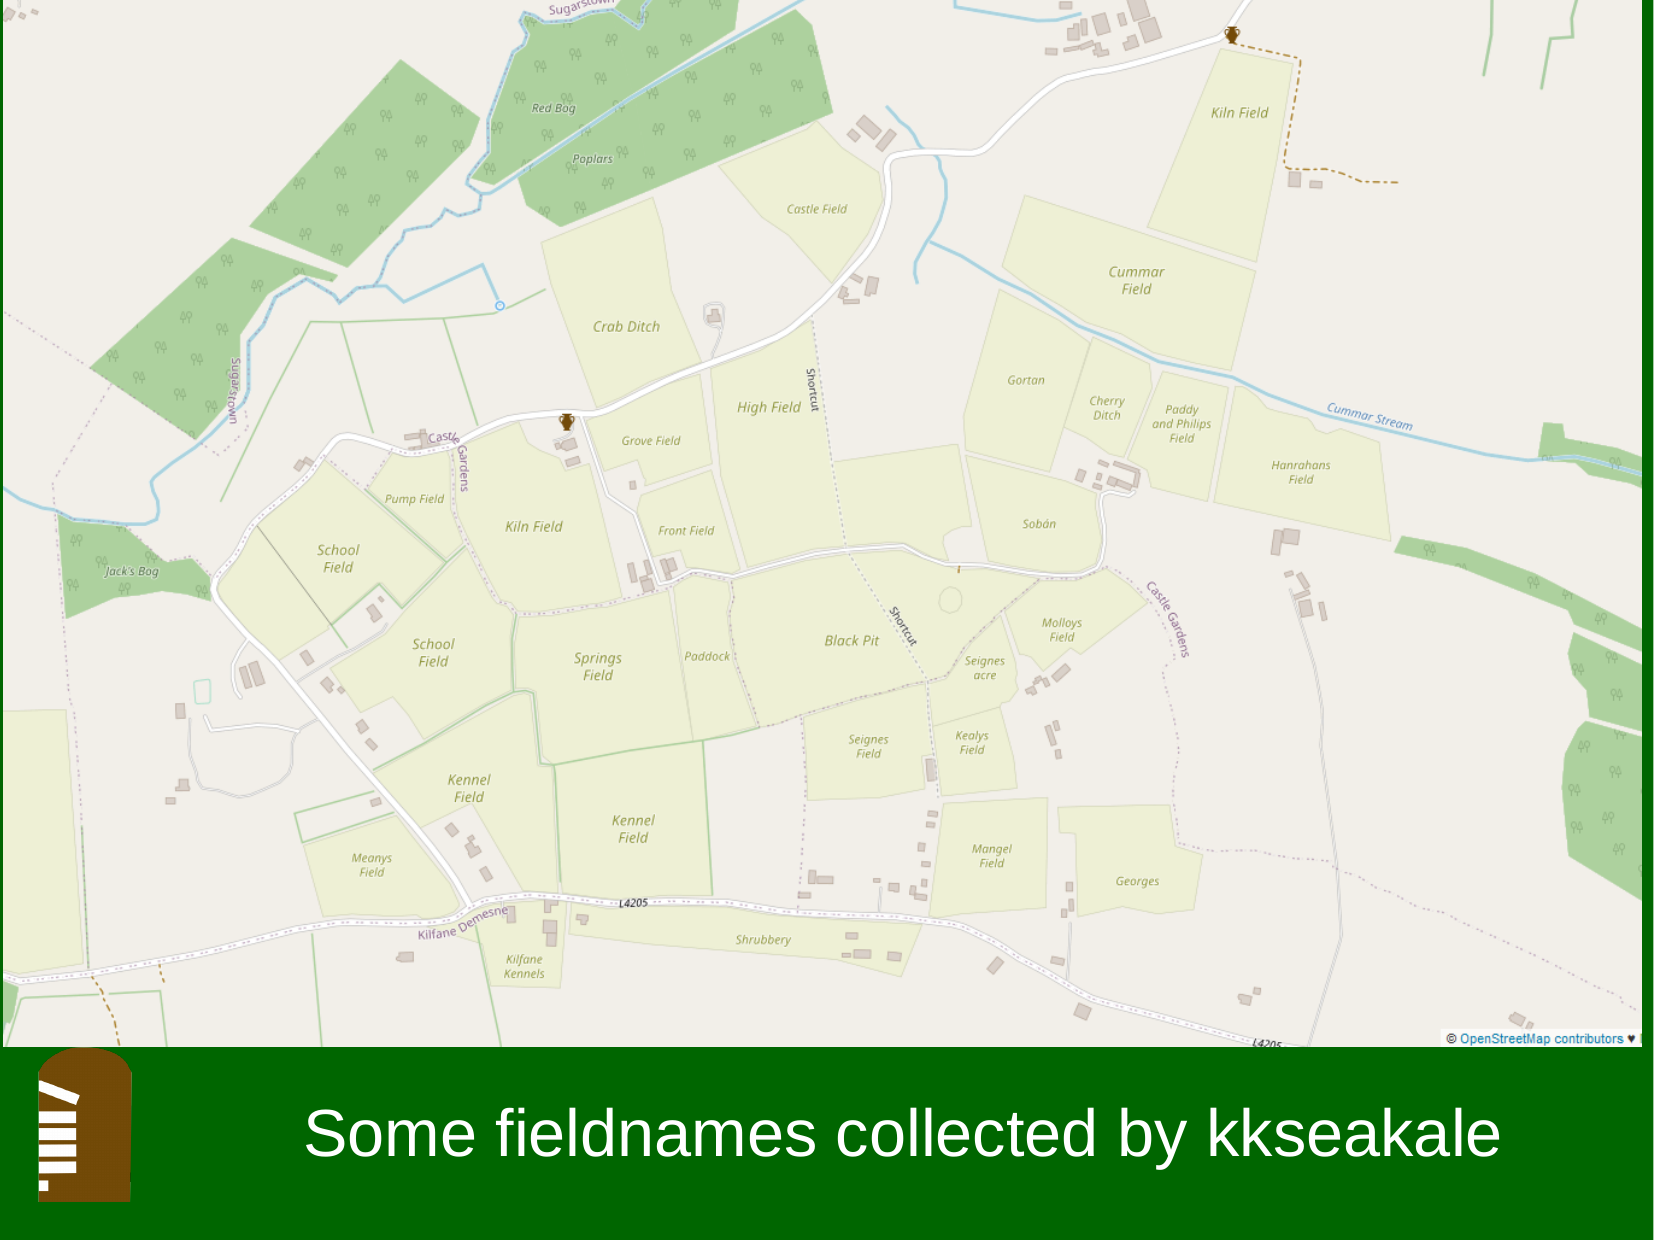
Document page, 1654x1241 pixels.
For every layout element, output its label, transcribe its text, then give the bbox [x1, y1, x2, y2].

picture [0, 0, 1642, 1217]
subtitle Some fieldnames collected by kkseakale [224, 1074, 1583, 1193]
